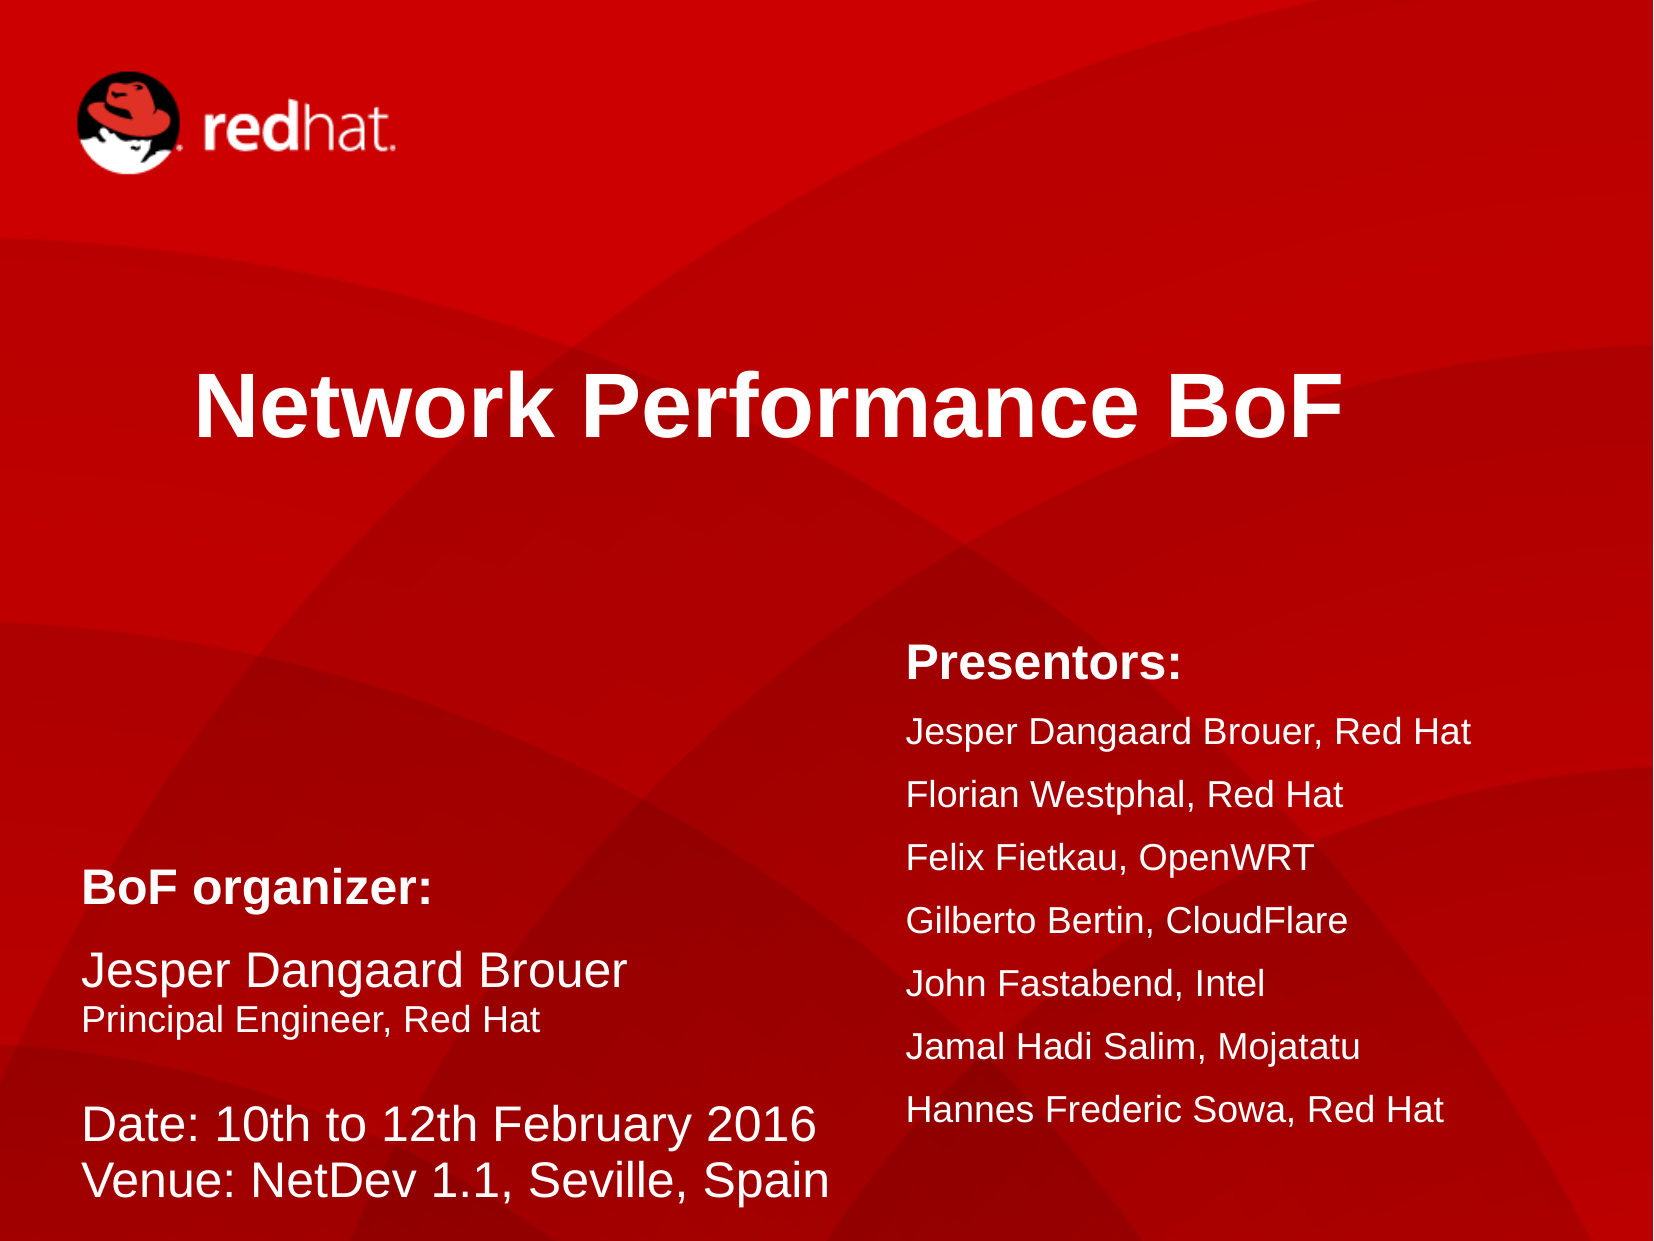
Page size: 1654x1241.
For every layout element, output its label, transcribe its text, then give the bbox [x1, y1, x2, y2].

text_box Network Performance BoF [187, 297, 1425, 515]
text_box Presentors: Jesper Dangaard Brouer, Red Hat Florian Westphal, Red Hat Felix Fietkau, OpenWRT Gilberto Bertin, CloudFlare John Fastabend, Intel Jamal Hadi Salim, Mojatatu Hannes Frederic Sowa, Red Hat [899, 600, 1650, 1235]
picture [0, 0, 1653, 1241]
text_box BoF organizer: Jesper Dangaard Brouer Principal Engineer, Red Hat Date: 10th to 12th February 2016 Venue: NetDev 1.1, Seville, Spain [74, 825, 899, 1187]
